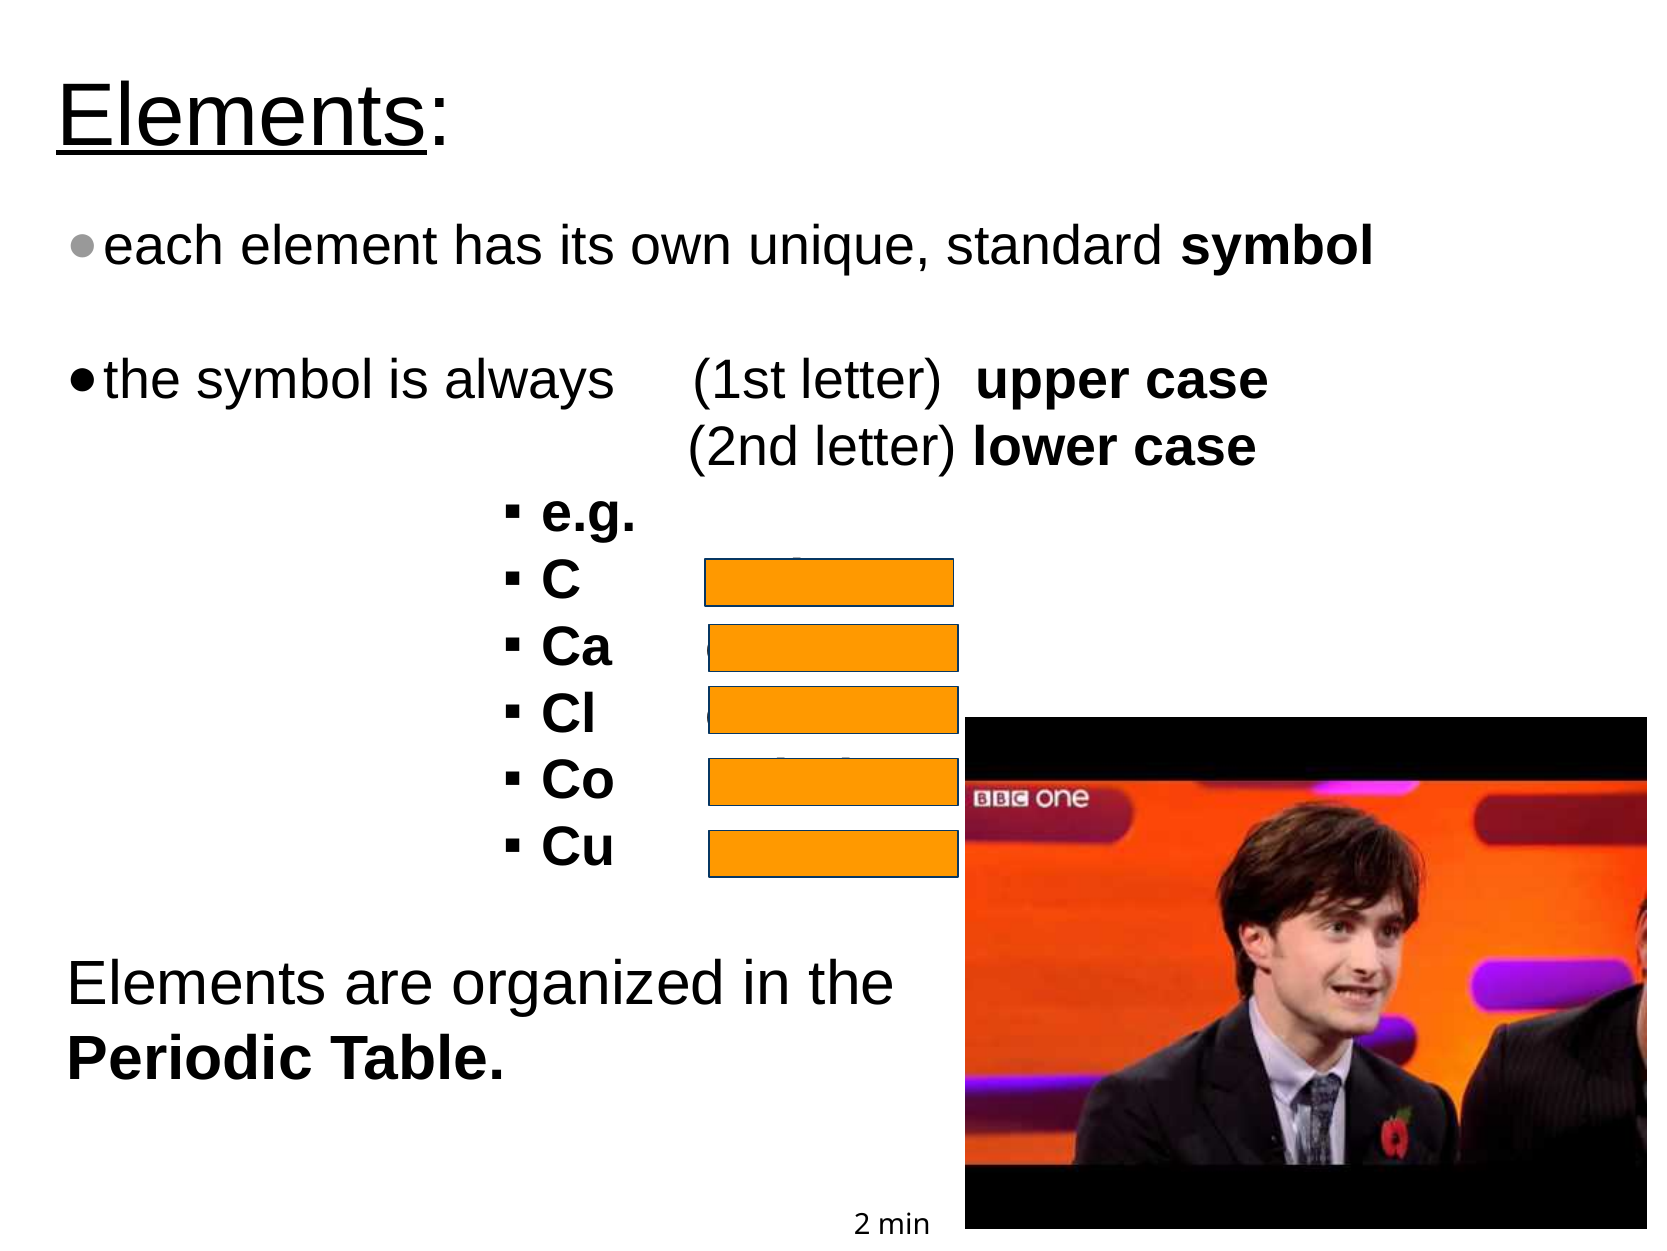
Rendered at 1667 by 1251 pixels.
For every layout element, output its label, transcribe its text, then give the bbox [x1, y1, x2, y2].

text_box [708, 686, 958, 734]
text_box [708, 624, 958, 672]
text_box [708, 830, 958, 878]
list each element has its own unique, standard symbol the symbol is always (1st letter) upper case (2nd letter) lower case e.g. C carbon Ca calcium Cl chlorine Co cobalt Cu copper [35, 168, 1613, 980]
text_box [708, 758, 958, 806]
text_box [704, 559, 954, 606]
title Elements: [50, 50, 1630, 213]
text_box Elements are organized in the Periodic Table. [51, 926, 929, 1151]
text_box [965, 717, 1647, 1230]
text_box 2 min [838, 1190, 992, 1238]
